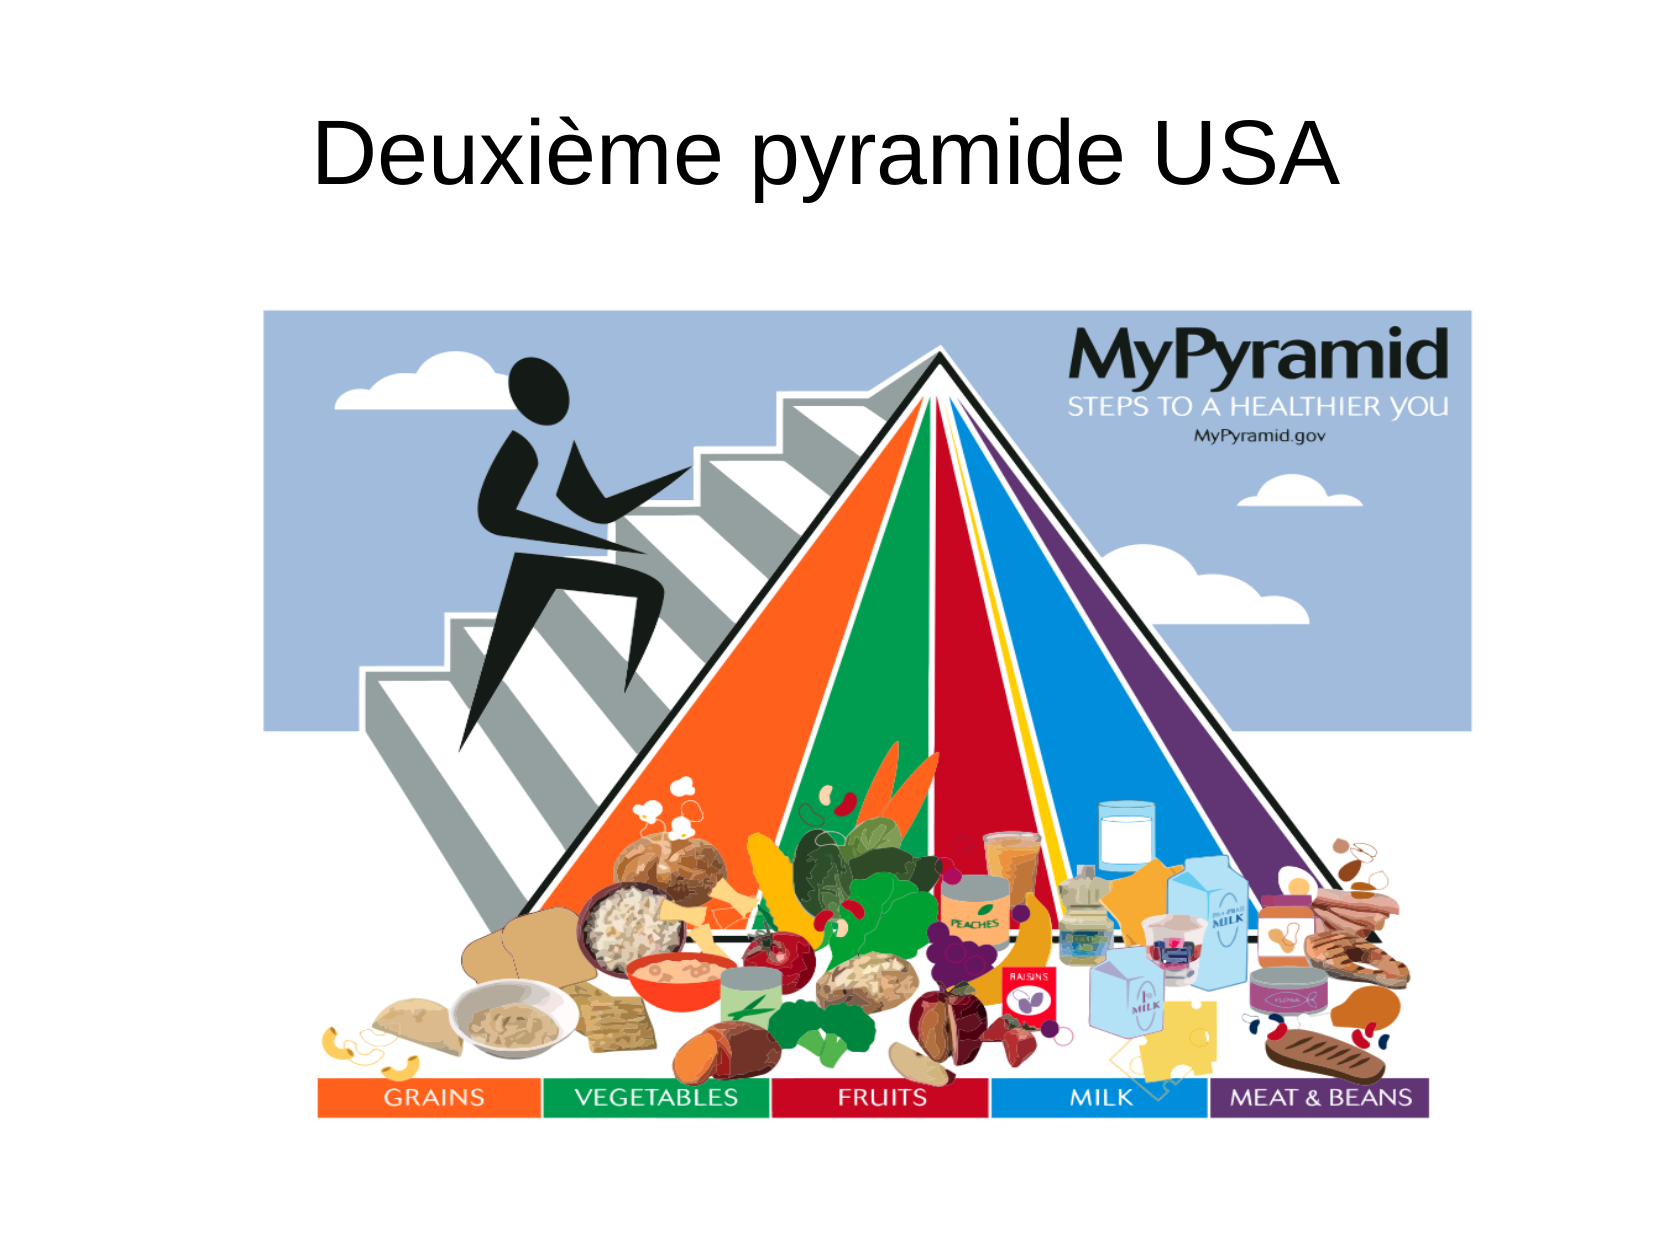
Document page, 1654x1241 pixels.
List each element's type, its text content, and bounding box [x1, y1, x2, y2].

title Deuxième pyramide USA [82, 49, 1571, 257]
picture [235, 290, 1501, 1157]
